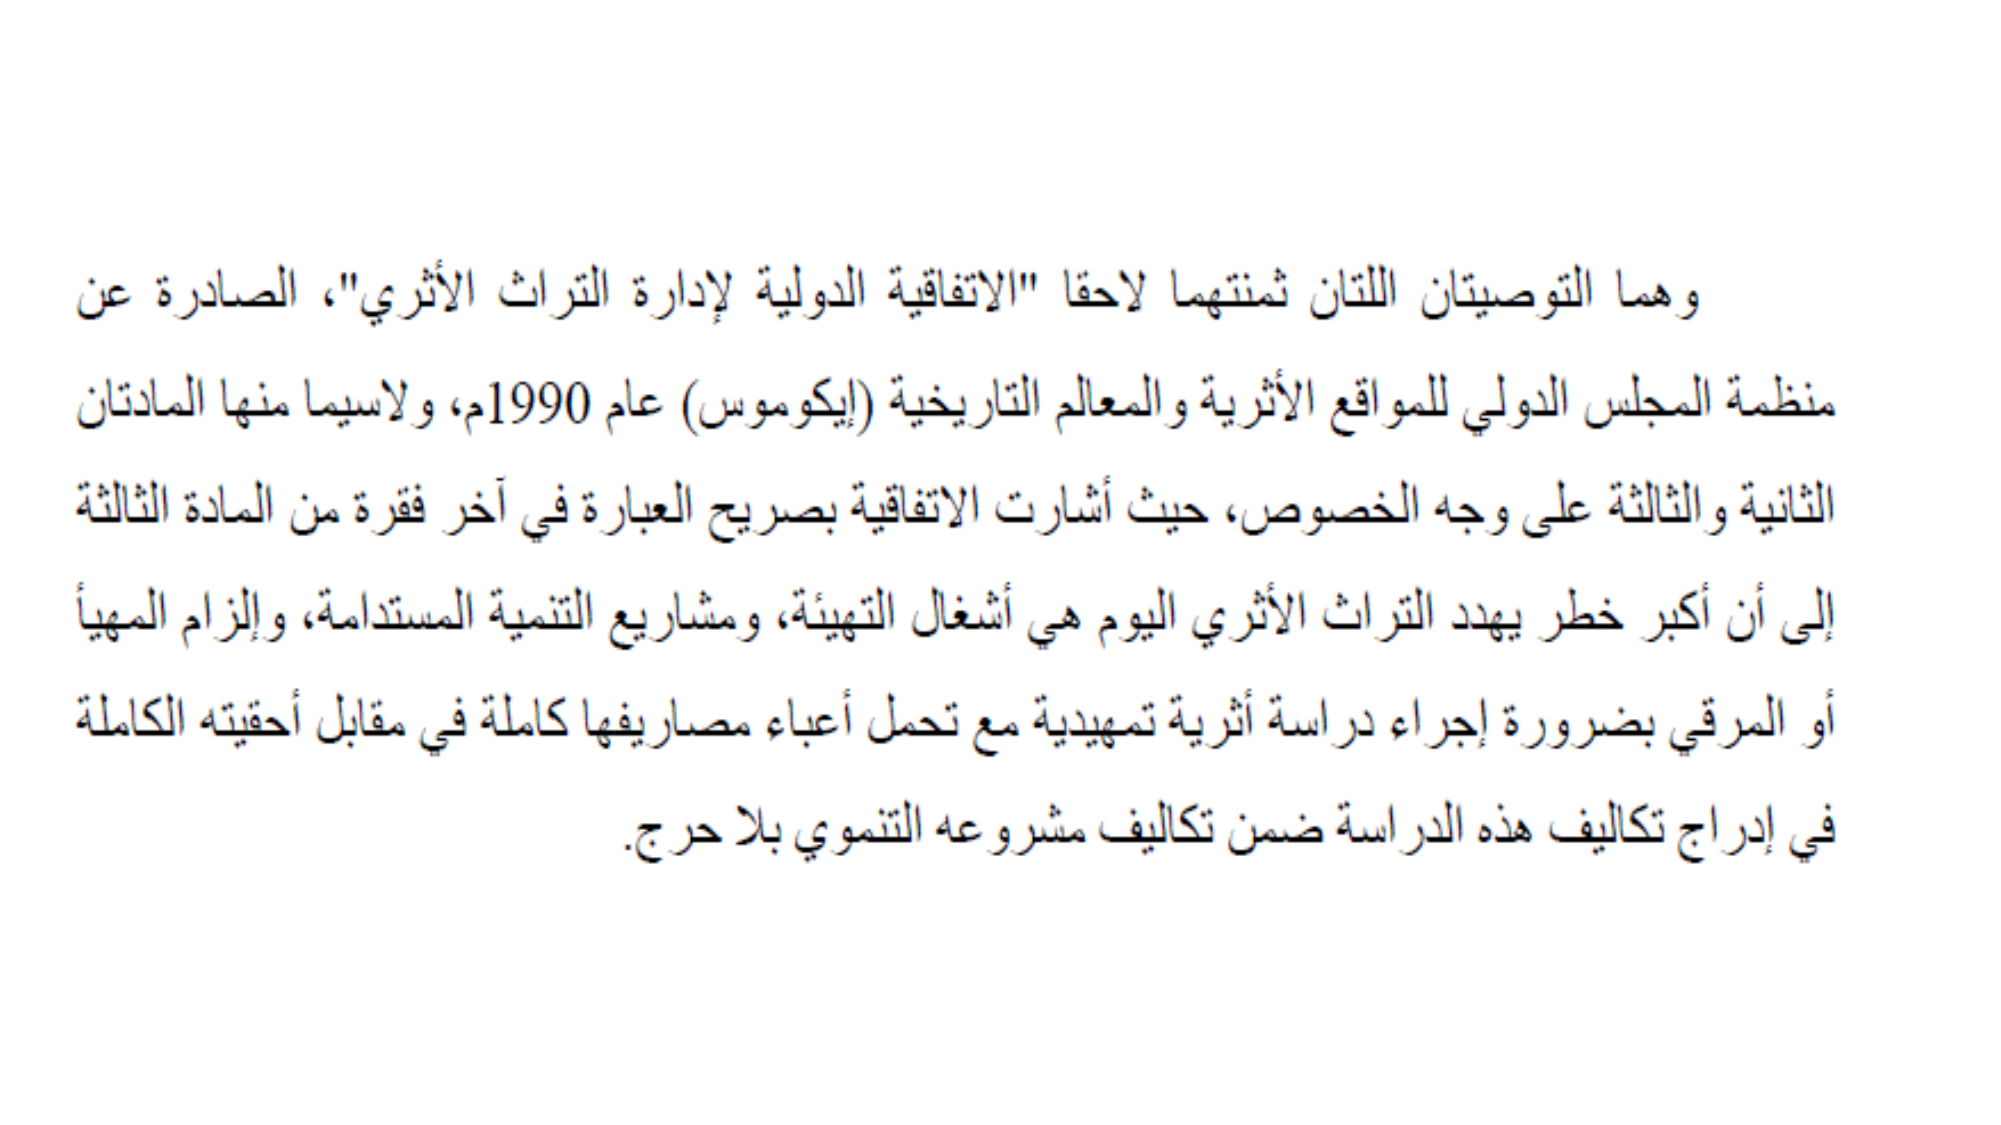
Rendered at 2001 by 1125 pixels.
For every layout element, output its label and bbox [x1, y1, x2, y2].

picture [57, 224, 1876, 905]
